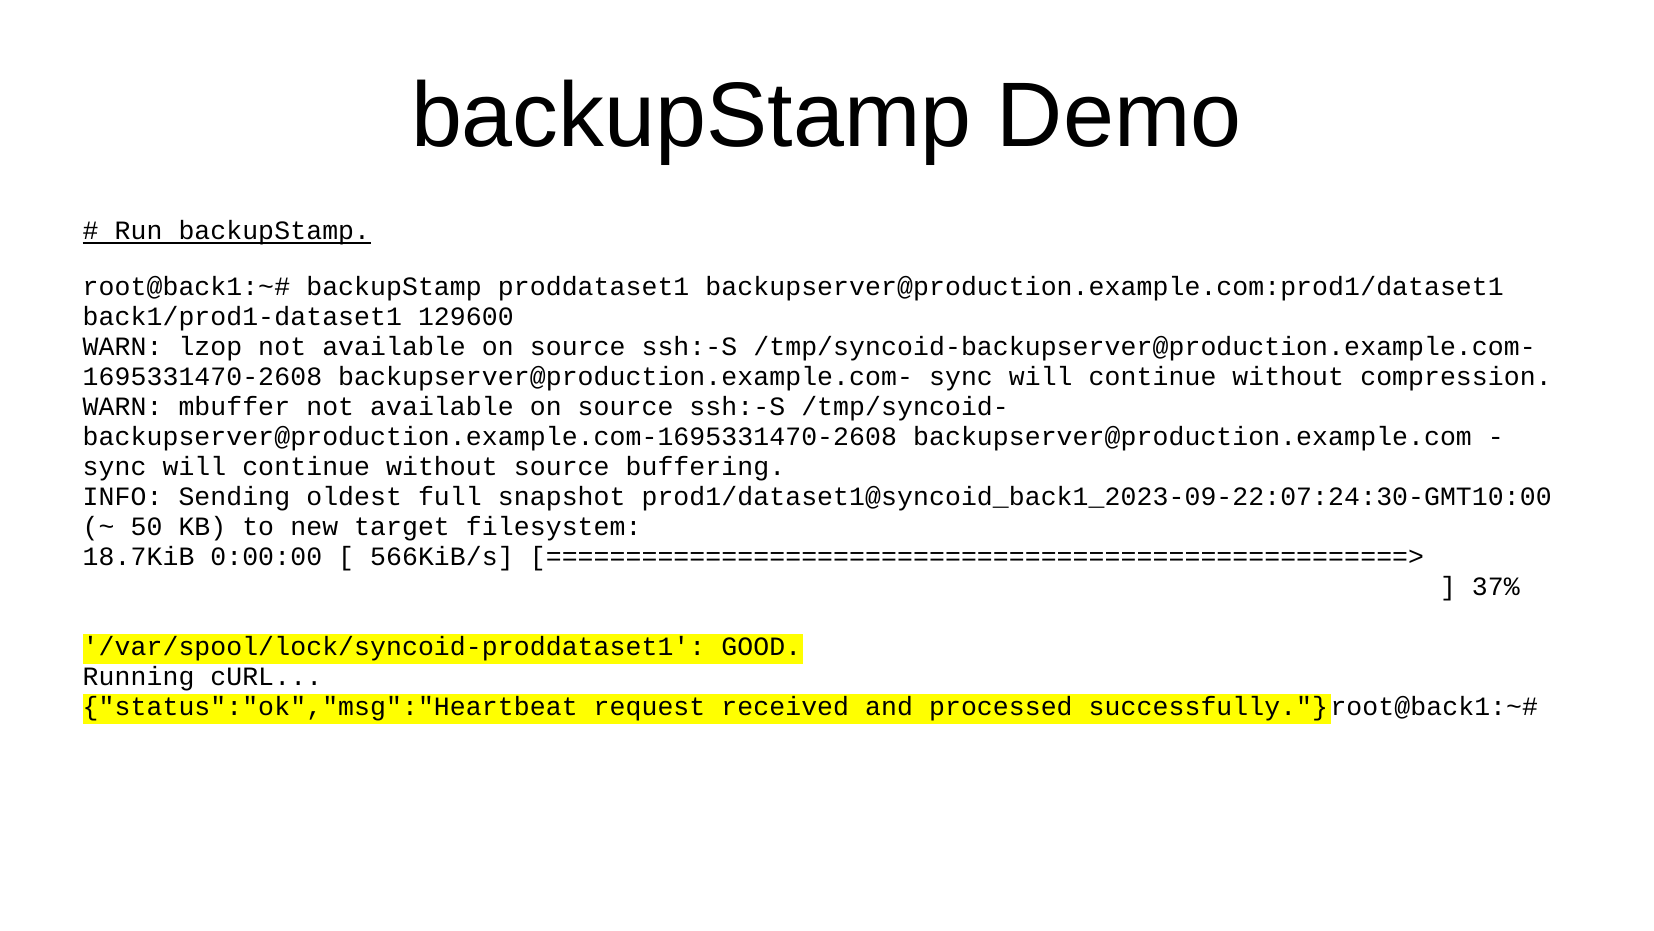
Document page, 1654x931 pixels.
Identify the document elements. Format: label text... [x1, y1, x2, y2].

title backupStamp Demo [82, 37, 1571, 193]
list # Run backupStamp. root@back1:~# backupStamp proddataset1 backupserver@production.example.com:prod1/dataset1 back1/prod1-dataset1 129600 WARN: lzop not available on source ssh:-S /tmp/syncoid-backupserver@production.example.com-1695331470-2608 backupserver@production.example.com- sync will continue without compression. WARN: mbuffer not available on source ssh:-S /tmp/syncoid-backupserver@production.example.com-1695331470-2608 backupserver@production.example.com - sync will continue without source buffering. INFO: Sending oldest full snapshot prod1/dataset1@syncoid_back1_2023-09-22:07:24:30-GMT10:00 (~ 50 KB) to new target filesystem: 18.7KiB 0:00:00 [ 566KiB/s] [======================================================> ] 37% '/var/spool/lock/syncoid-proddataset1': GOOD. Running cURL... {"status":"ok","msg":"Heartbeat request received and processed successfully."}root@back1:~# [82, 217, 1571, 758]
